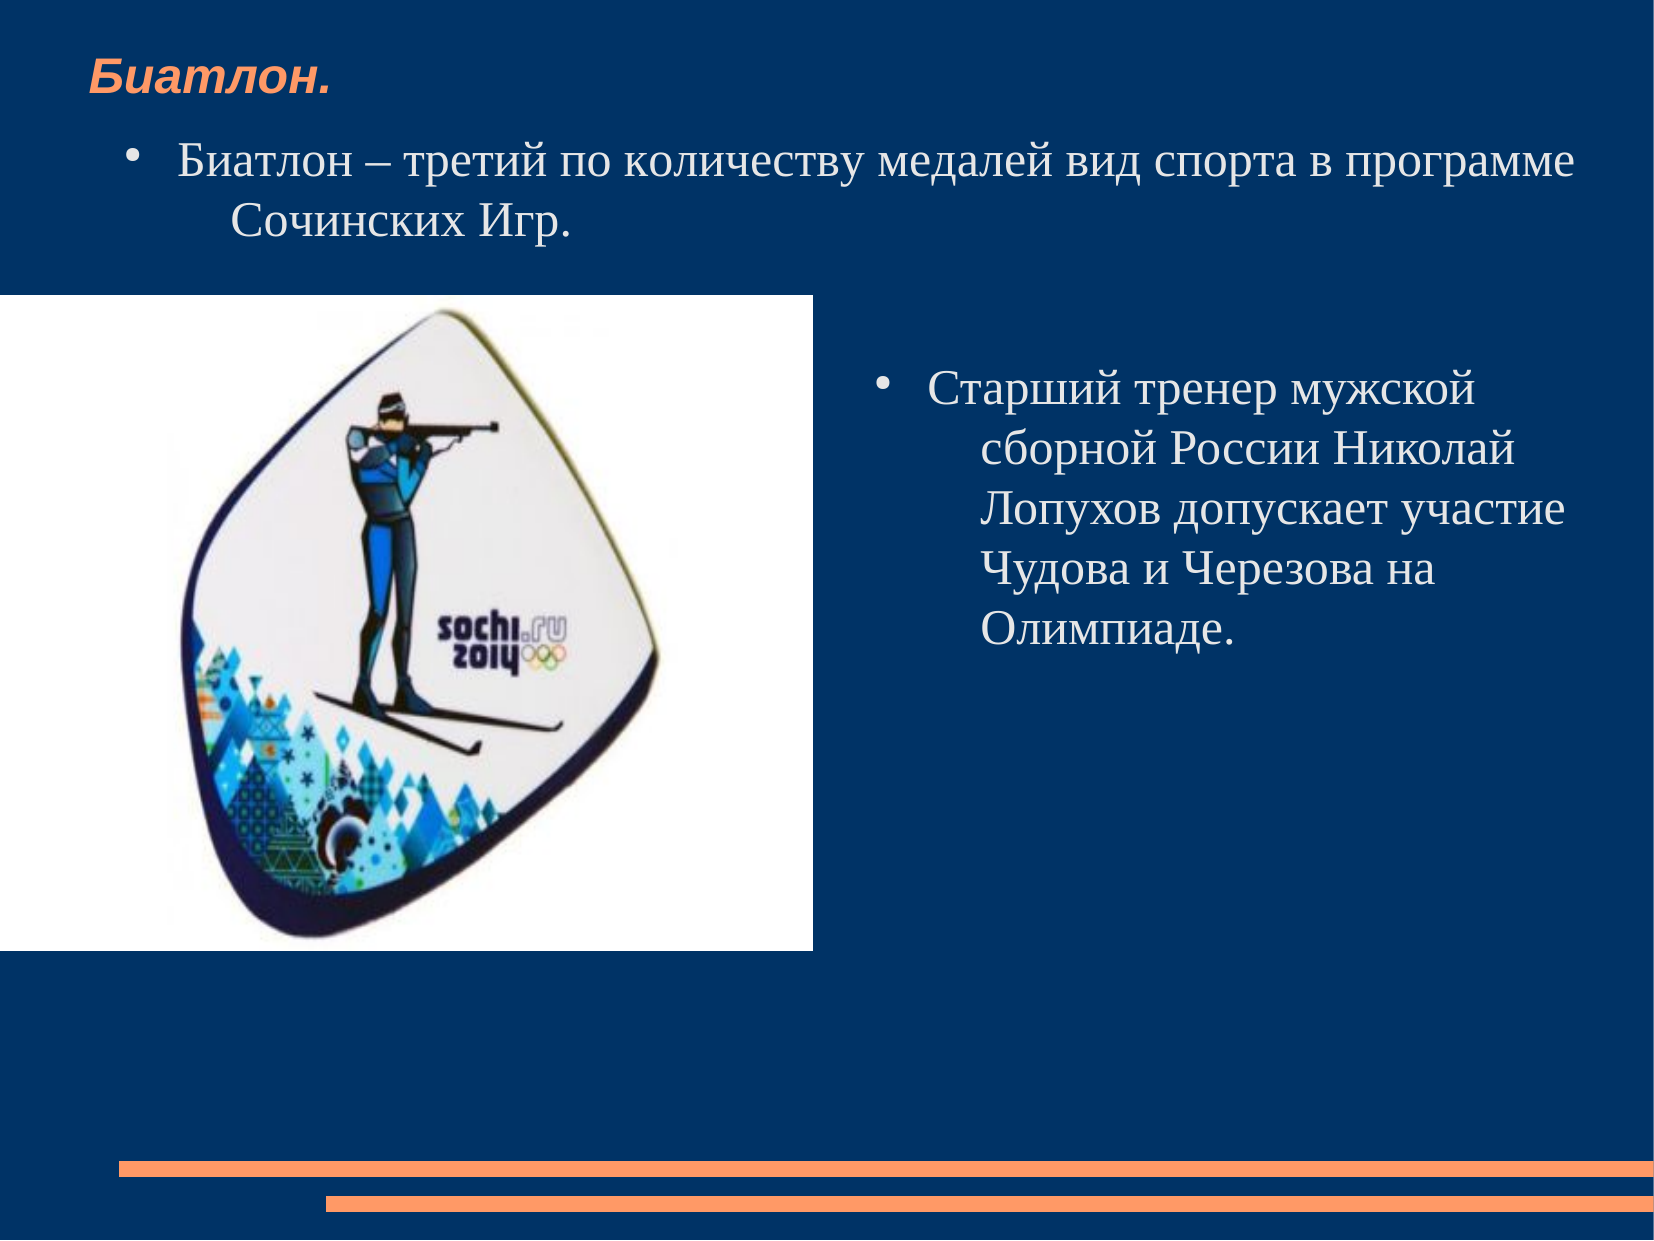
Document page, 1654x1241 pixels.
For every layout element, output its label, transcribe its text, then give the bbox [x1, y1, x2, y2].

picture [0, 295, 813, 951]
text_box Старший тренер мужской сборной России Николай Лопухов допускает участие Чудова и Черезова на Олимпиаде. [838, 354, 1589, 1211]
list Биатлон – третий по количеству медалей вид спорта в программе Сочинских Игр. [88, 126, 1577, 325]
title Биатлон. [88, 0, 1577, 126]
